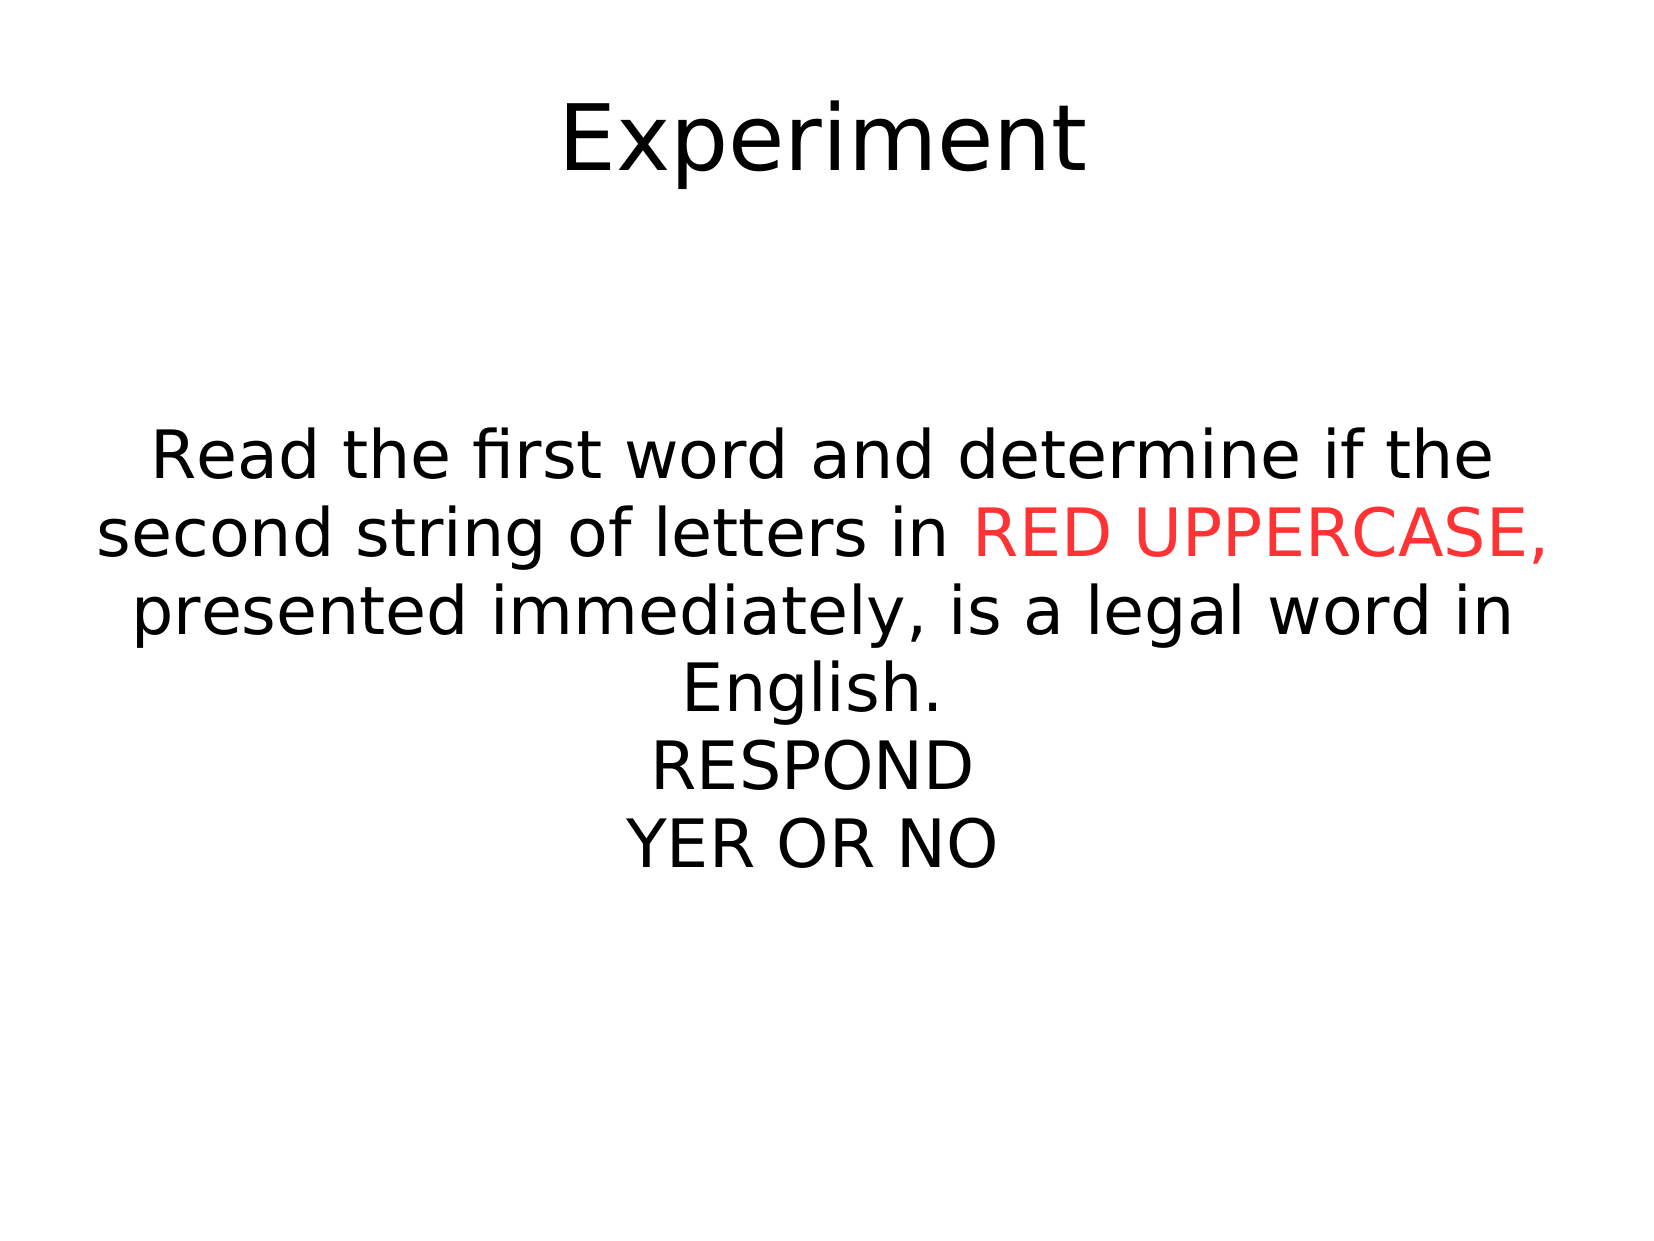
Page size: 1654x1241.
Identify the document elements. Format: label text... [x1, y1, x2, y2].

title Experiment [82, 49, 1565, 256]
subtitle Read the first word and determine if the second string of letters in RED UPPERCASE, presented immediately, is a legal word in English. RESPOND YER OR NO [82, 290, 1565, 1010]
